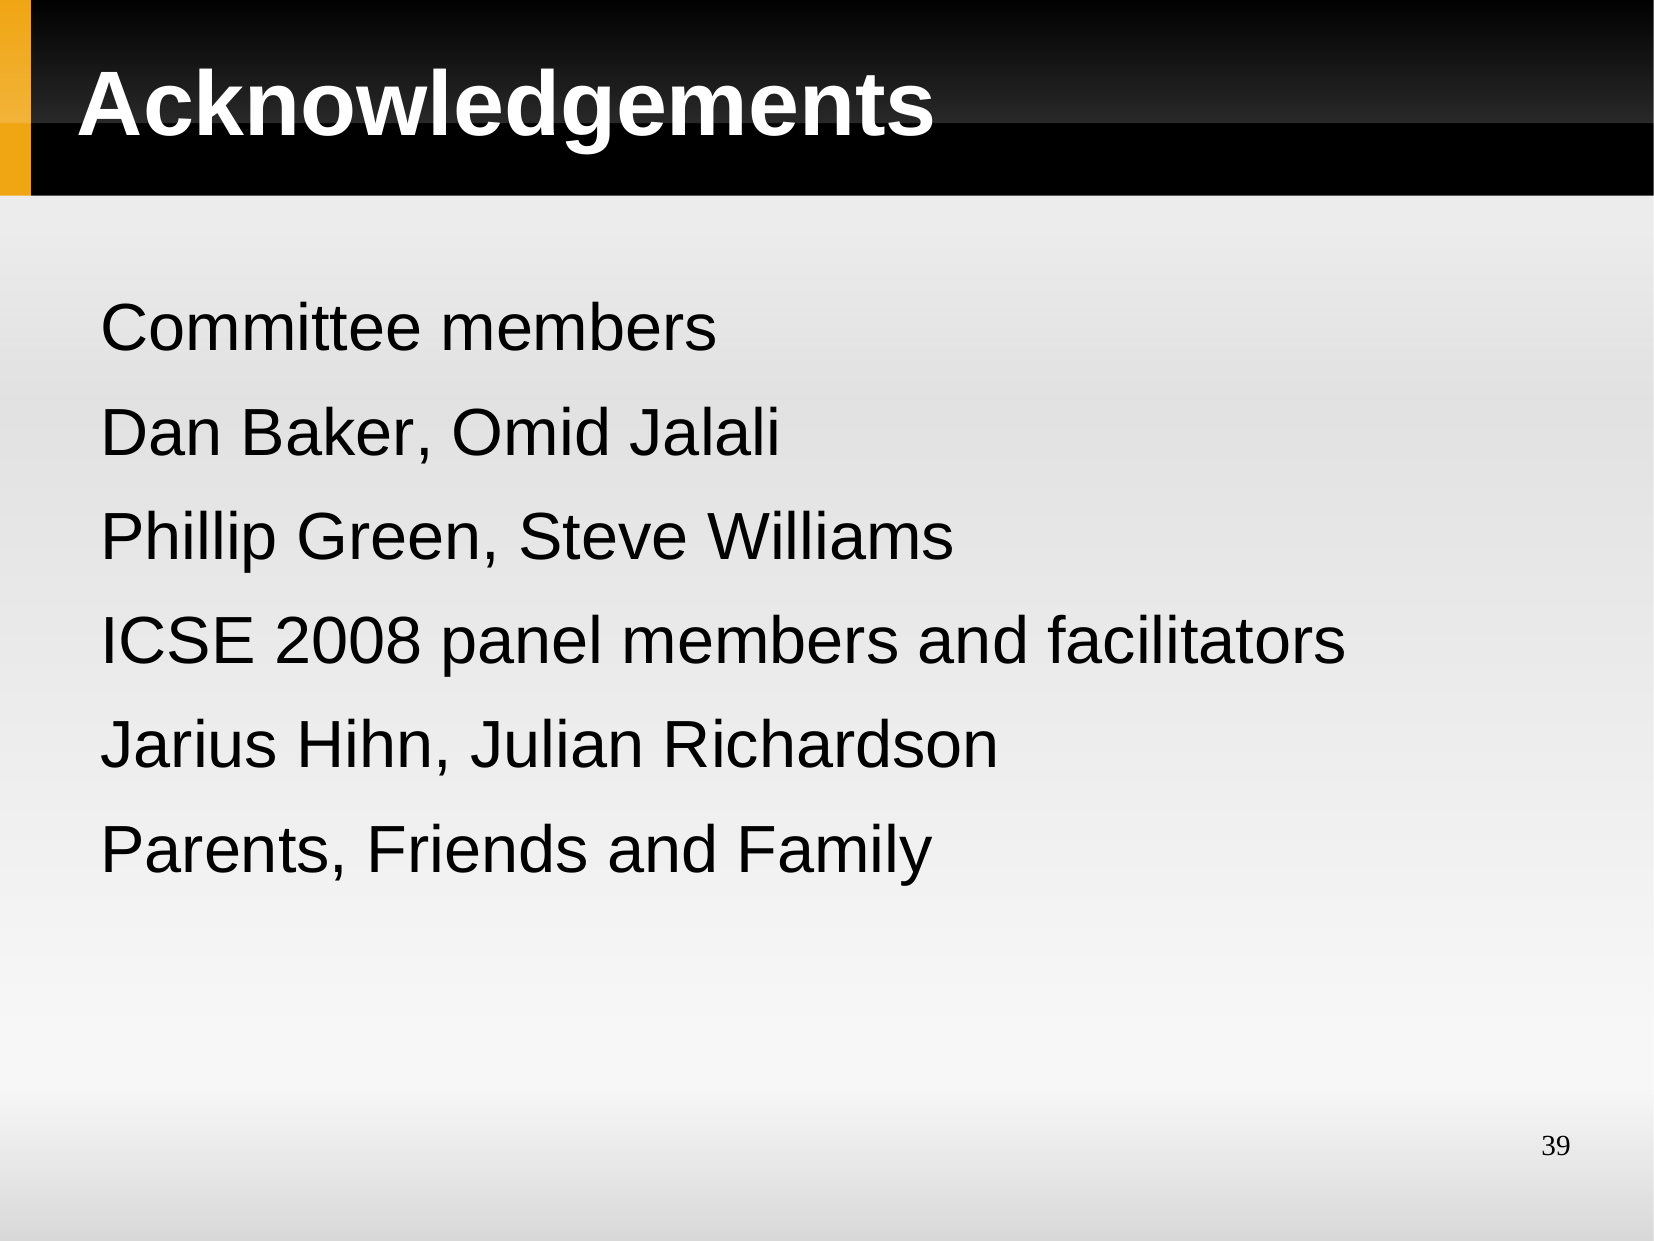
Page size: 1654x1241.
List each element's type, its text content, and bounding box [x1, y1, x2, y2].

picture [0, 0, 1654, 1241]
list Committee members Dan Baker, Omid Jalali Phillip Green, Steve Williams ICSE 2008 panel members and facilitators Jarius Hihn, Julian Richardson Parents, Friends and Family [82, 290, 1571, 1094]
title Acknowledgements [76, 7, 1565, 200]
